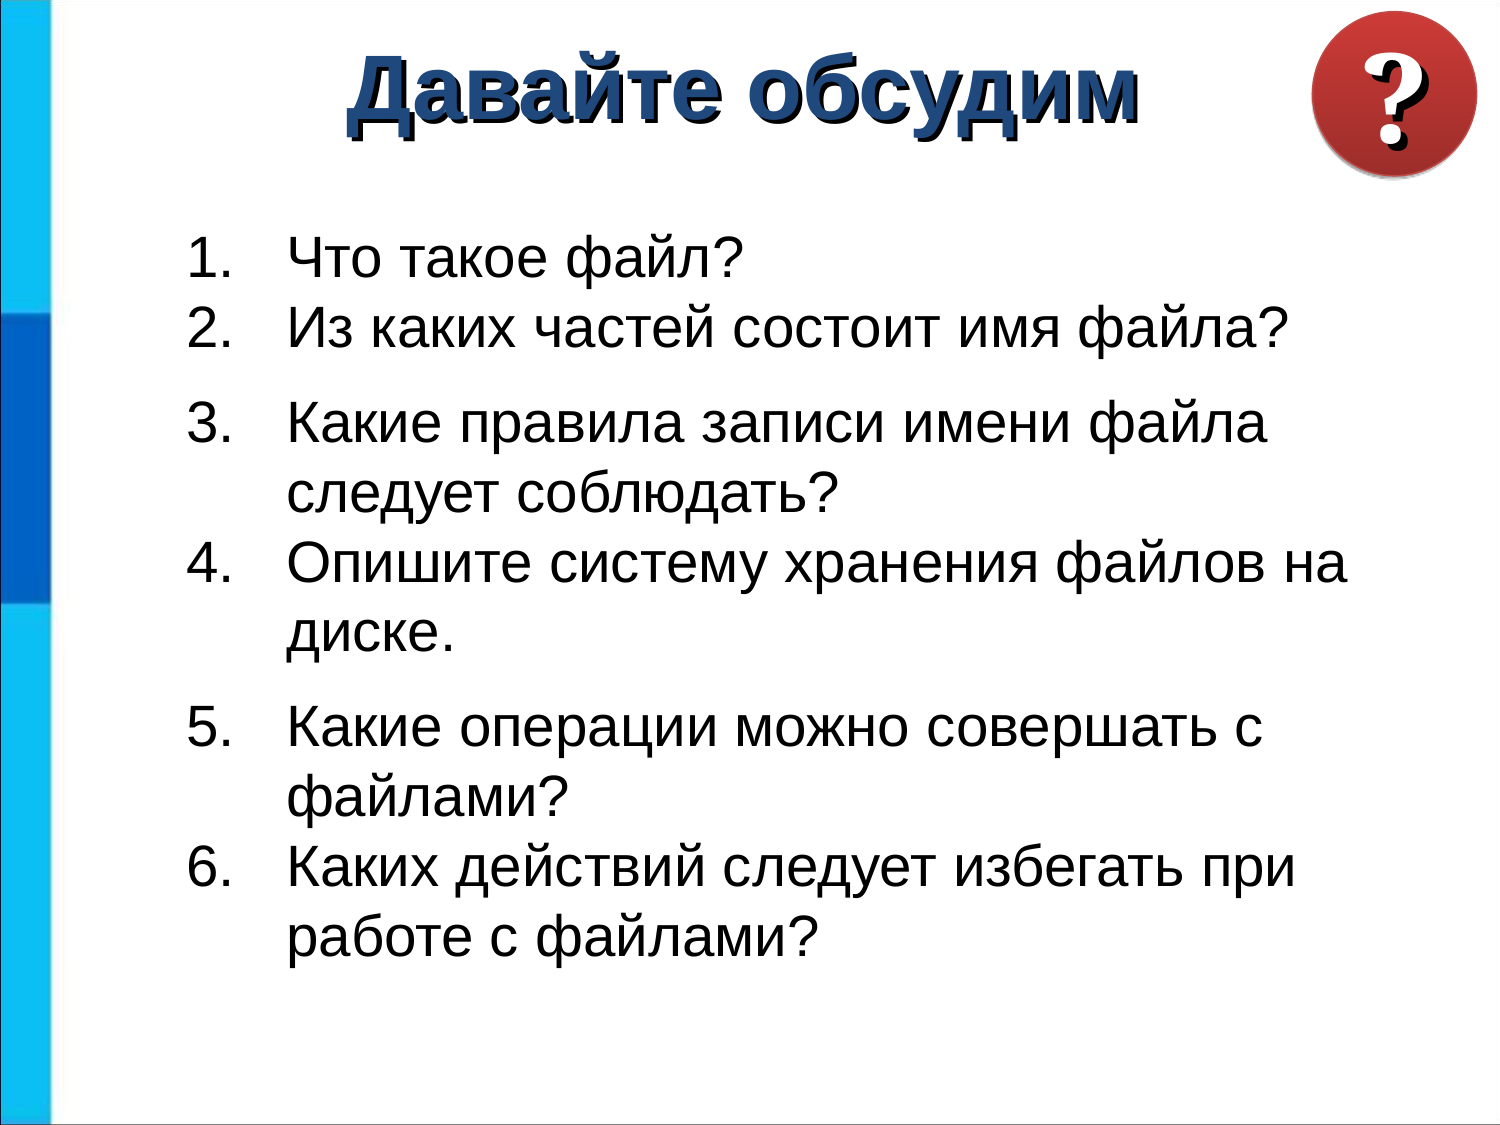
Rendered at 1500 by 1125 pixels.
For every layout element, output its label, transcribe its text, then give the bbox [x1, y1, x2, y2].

picture [0, 0, 1500, 1125]
text_box ? [1312, 11, 1477, 176]
title Давайте обсудим [117, 30, 1341, 135]
list Что такое файл? Из каких частей состоит имя файла? Какие правила записи имени файла следует соблюдать? Опишите систему хранения файлов на диске. Какие операции можно совершать с файлами? Каких действий следует избегать при работе с файлами? [171, 211, 1425, 985]
